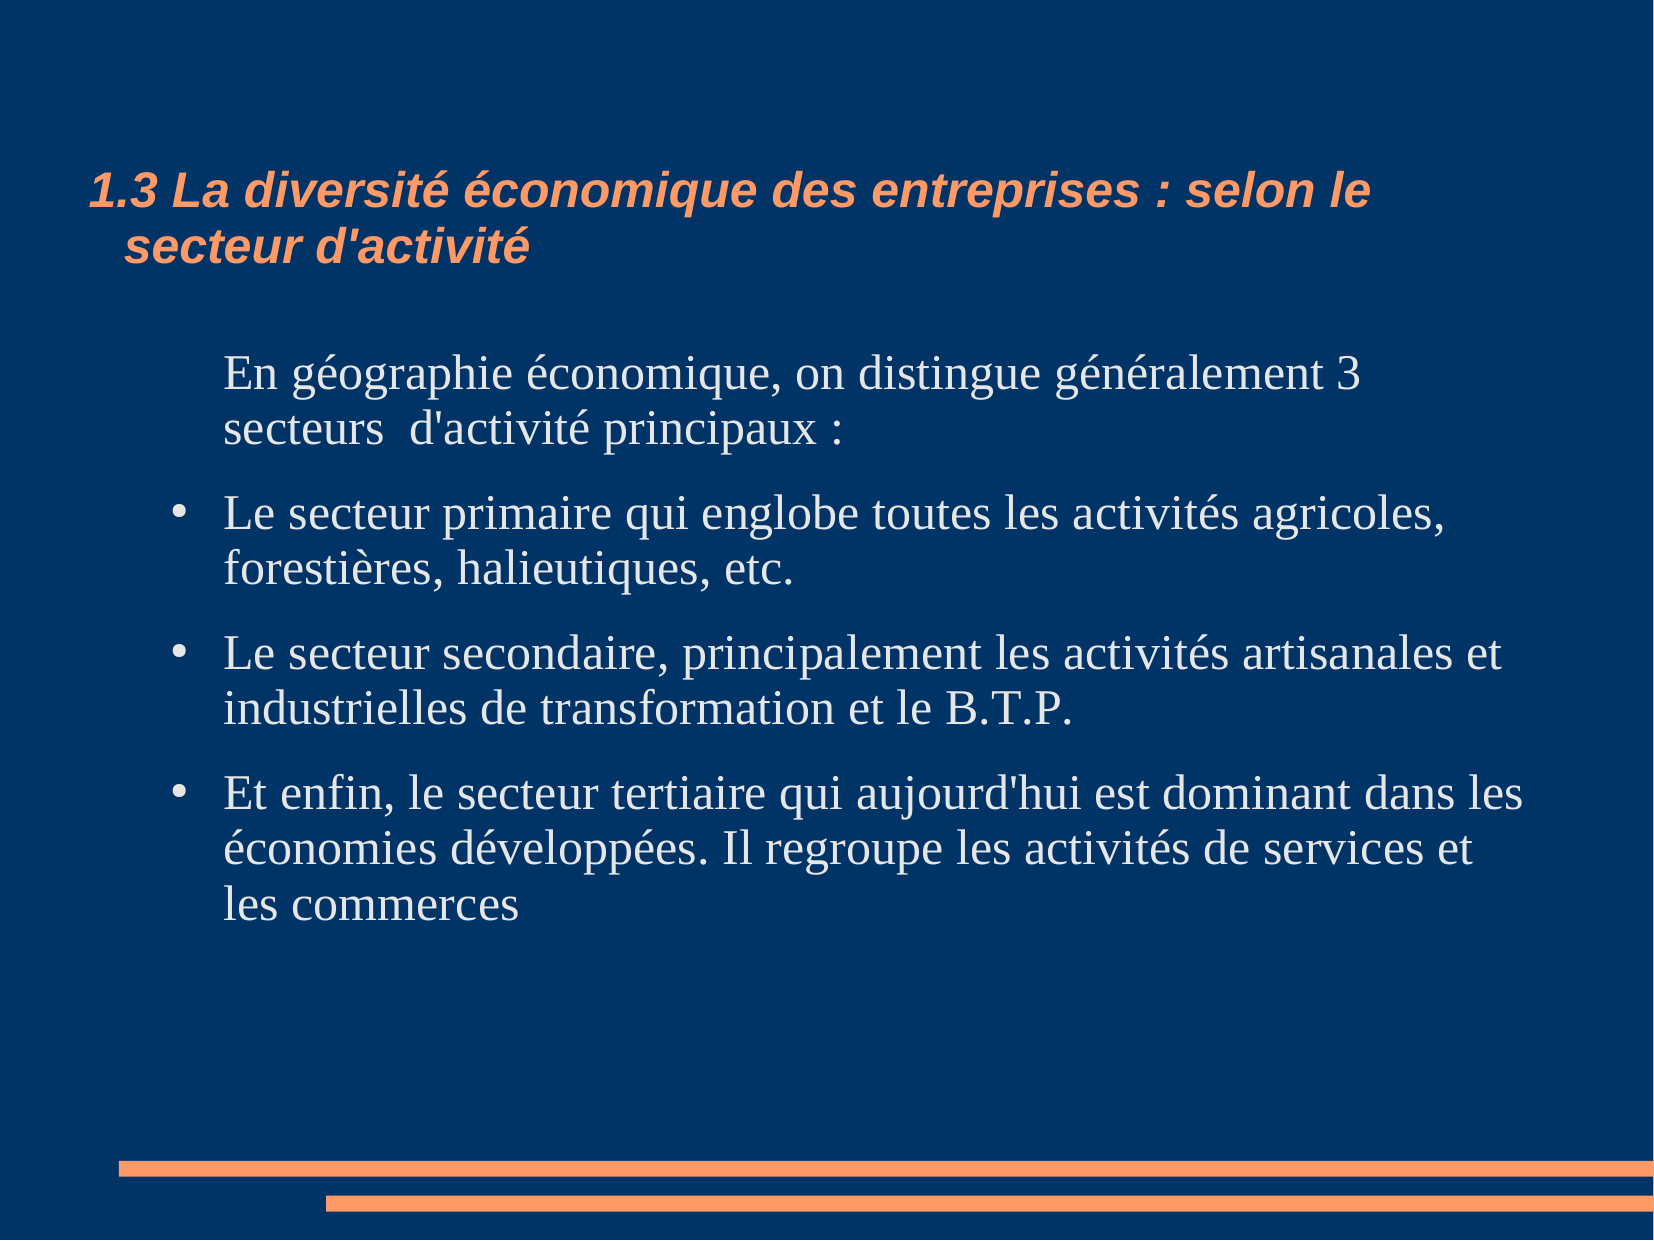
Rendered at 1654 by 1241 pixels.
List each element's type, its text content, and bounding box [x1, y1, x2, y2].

title 1.3 La diversité économique des entreprises : selon le secteur d'activité [88, 114, 1534, 322]
list En géographie économique, on distingue généralement 3 secteurs d'activité principaux : Le secteur primaire qui englobe toutes les activités agricoles, forestières, halieutiques, etc. Le secteur secondaire, principalement les activités artisanales et industrielles de transformation et le B.T.P. Et enfin, le secteur tertiaire qui aujourd'hui est dominant dans les économies développées. Il regroupe les activités de services et les commerces [152, 344, 1534, 1127]
